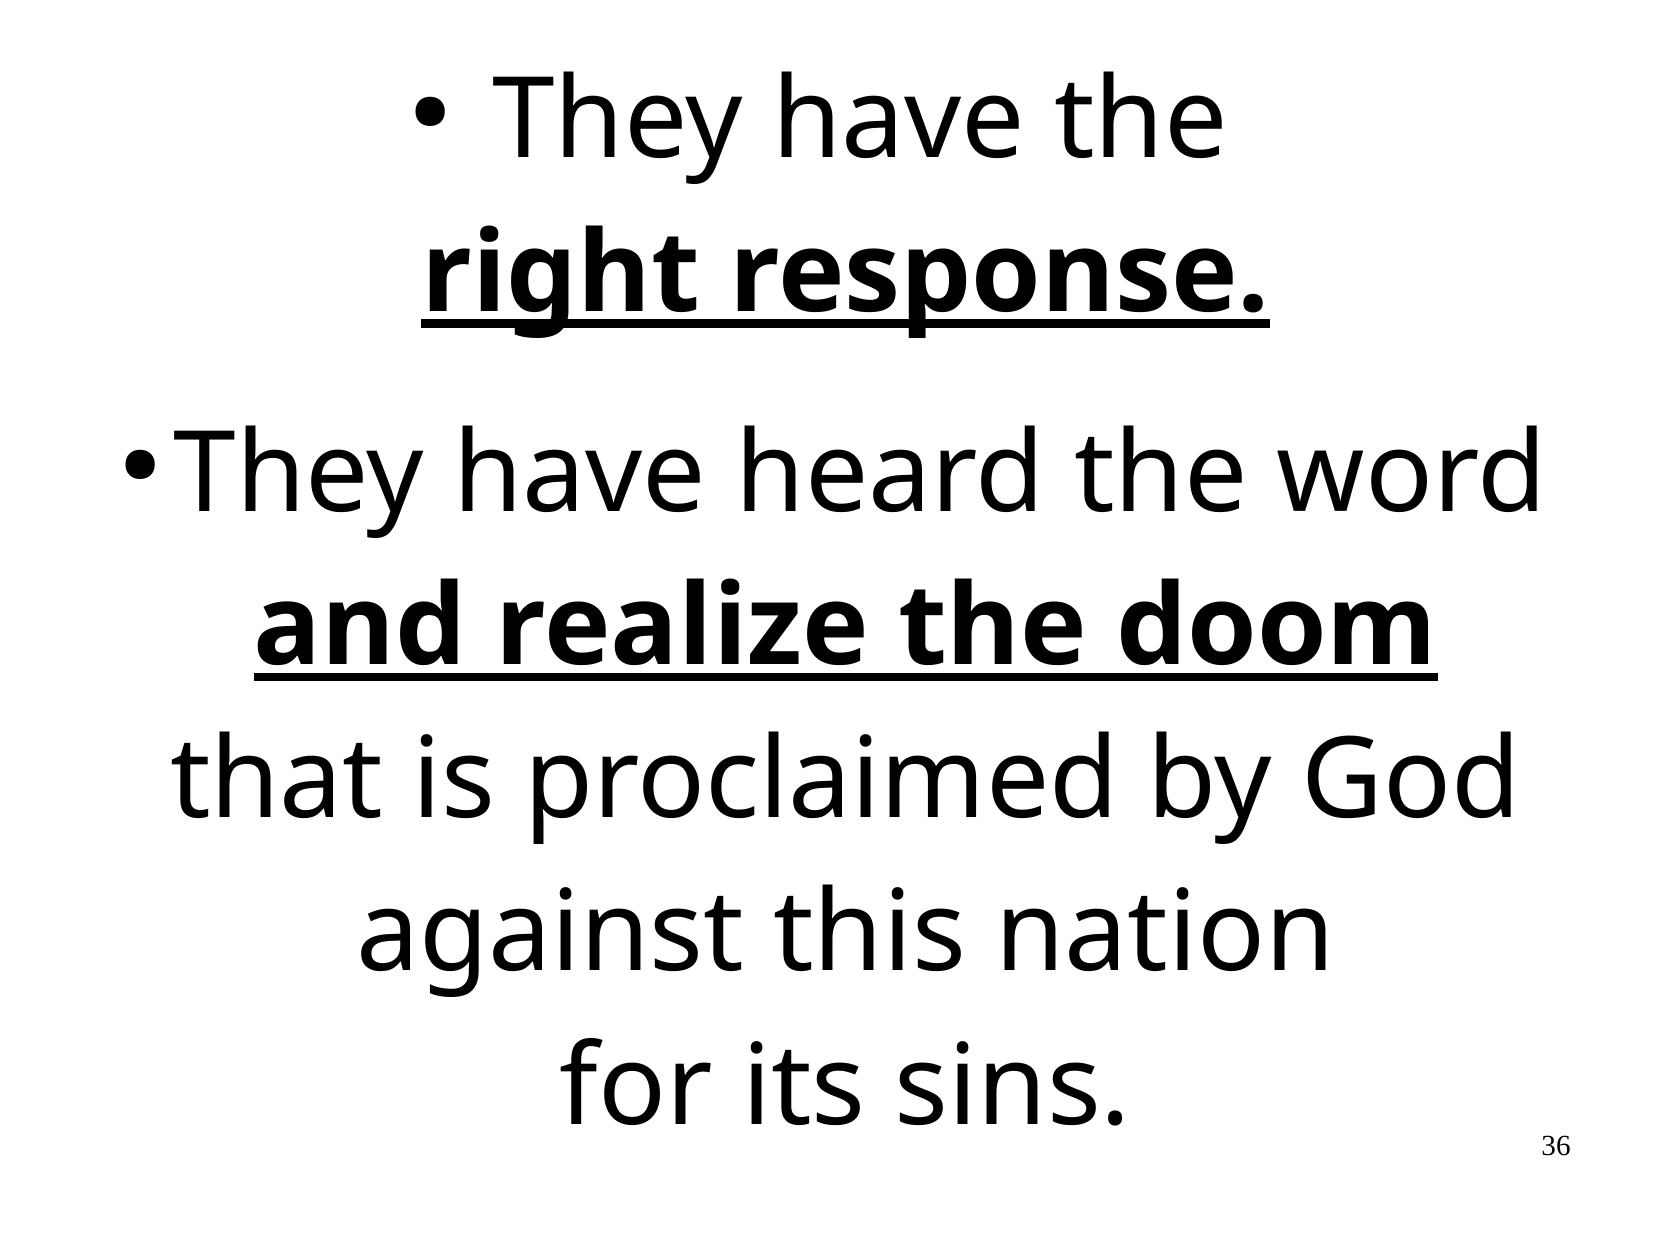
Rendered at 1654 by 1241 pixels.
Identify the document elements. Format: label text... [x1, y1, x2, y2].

list They have the right response. They have heard the word and realize the doom that is proclaimed by God against this nation for its sins. [37, 37, 1613, 1238]
